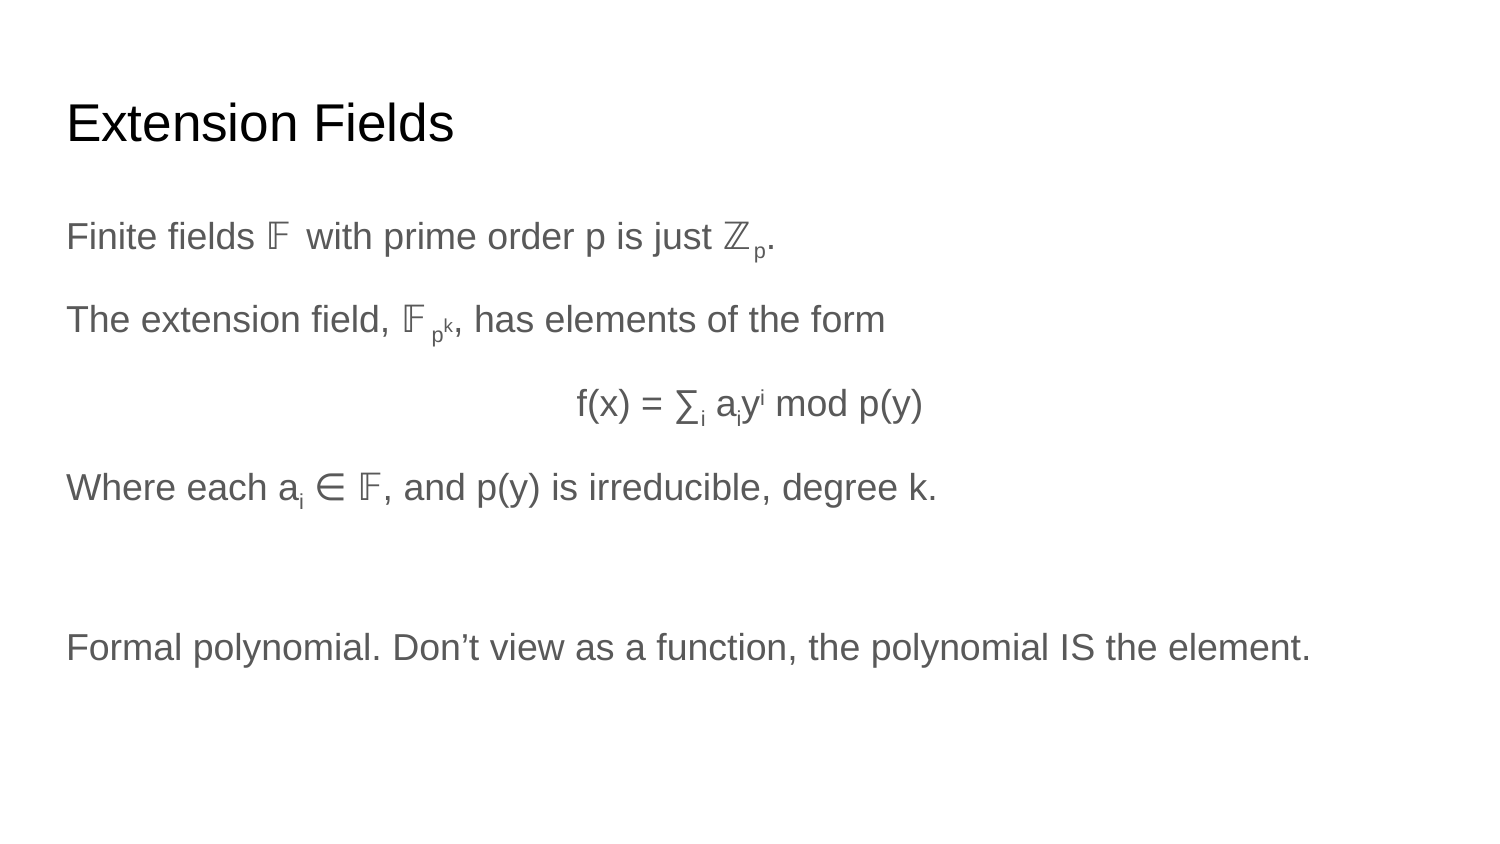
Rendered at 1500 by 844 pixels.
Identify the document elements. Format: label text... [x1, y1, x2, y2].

list Finite fields 𝔽 with prime order p is just ℤp. The extension field, 𝔽pk, has elements of the form f(x) = ∑i aiyi mod p(y) Where each ai ∈ 𝔽, and p(y) is irreducible, degree k. Formal polynomial. Don’t view as a function, the polynomial IS the element. [51, 189, 1449, 750]
title Extension Fields [51, 72, 1449, 167]
